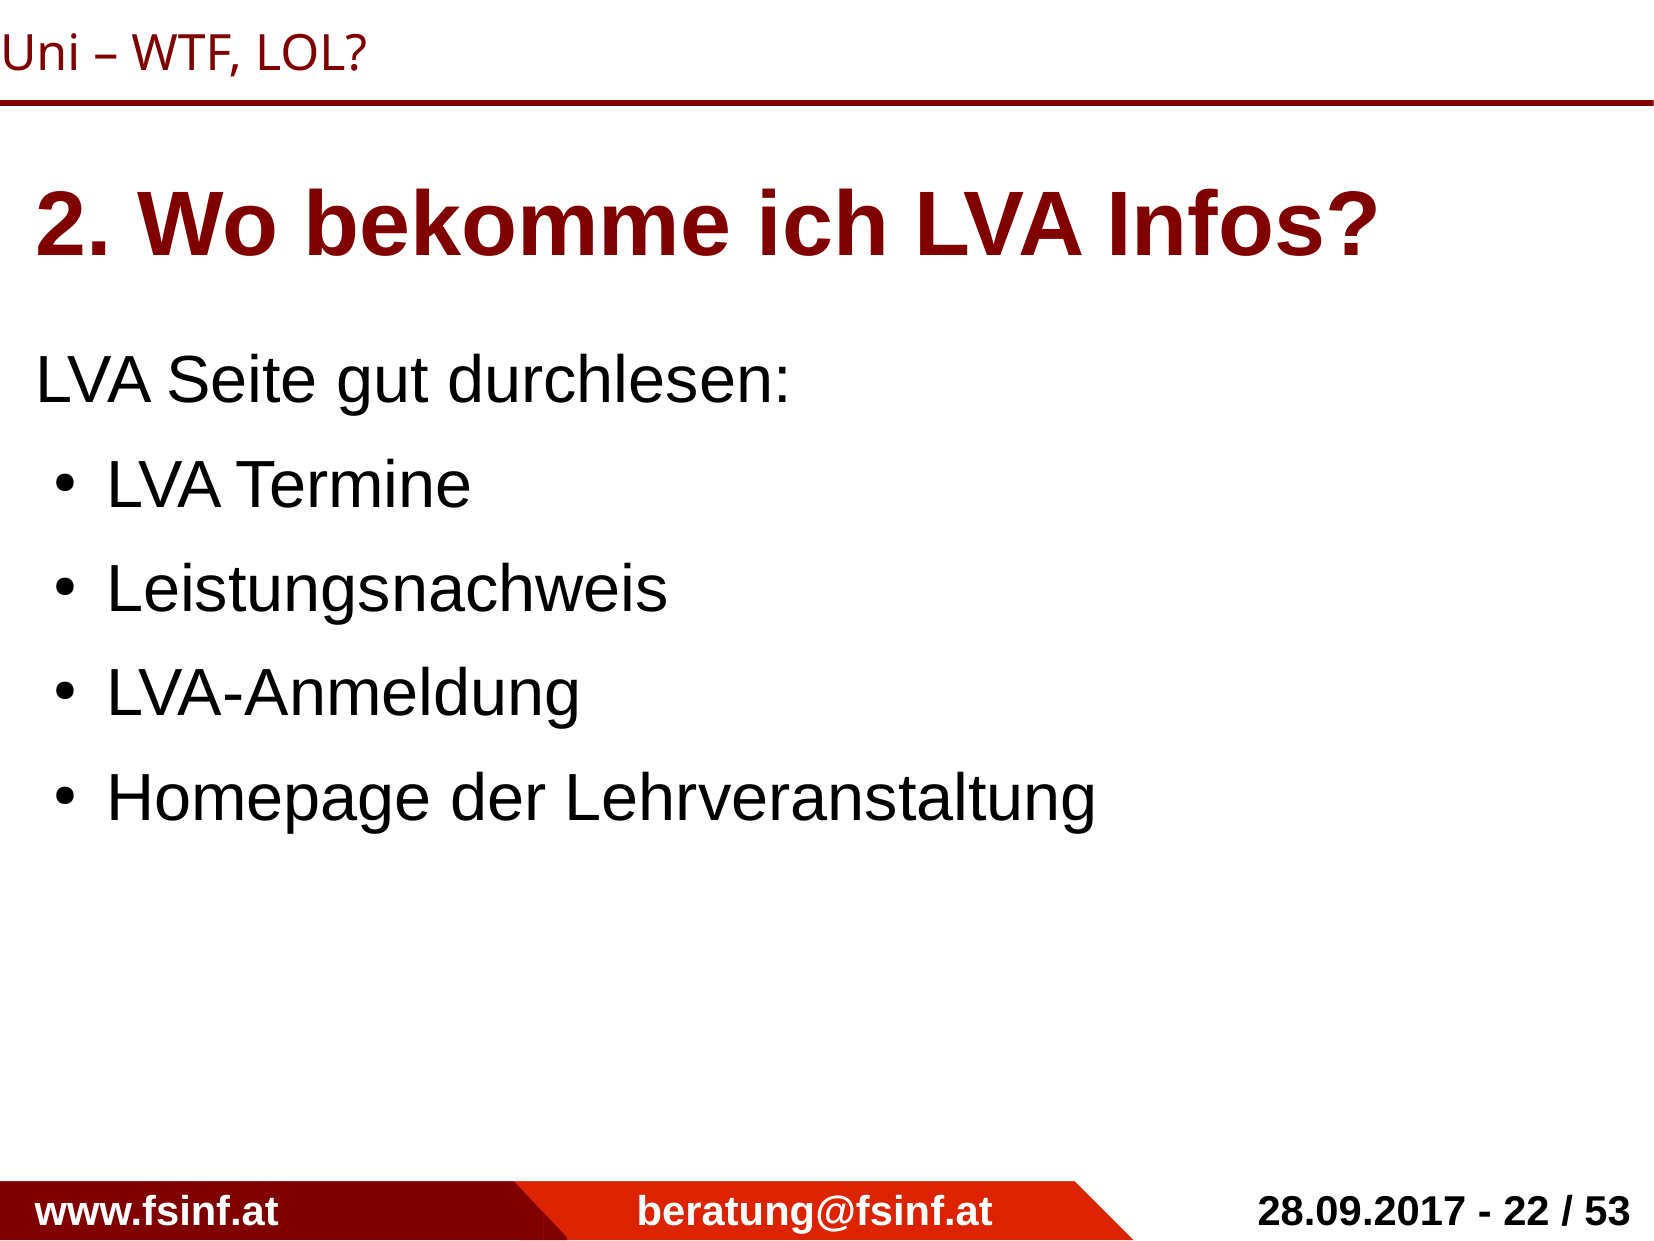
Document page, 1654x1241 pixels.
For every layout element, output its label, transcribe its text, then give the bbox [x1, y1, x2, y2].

title 2. Wo bekomme ich LVA Infos? [35, 120, 1619, 328]
list LVA Seite gut durchlesen: LVA Termine Leistungsnachweis LVA-Anmeldung Homepage der Lehrveranstaltung [35, 342, 1571, 1162]
